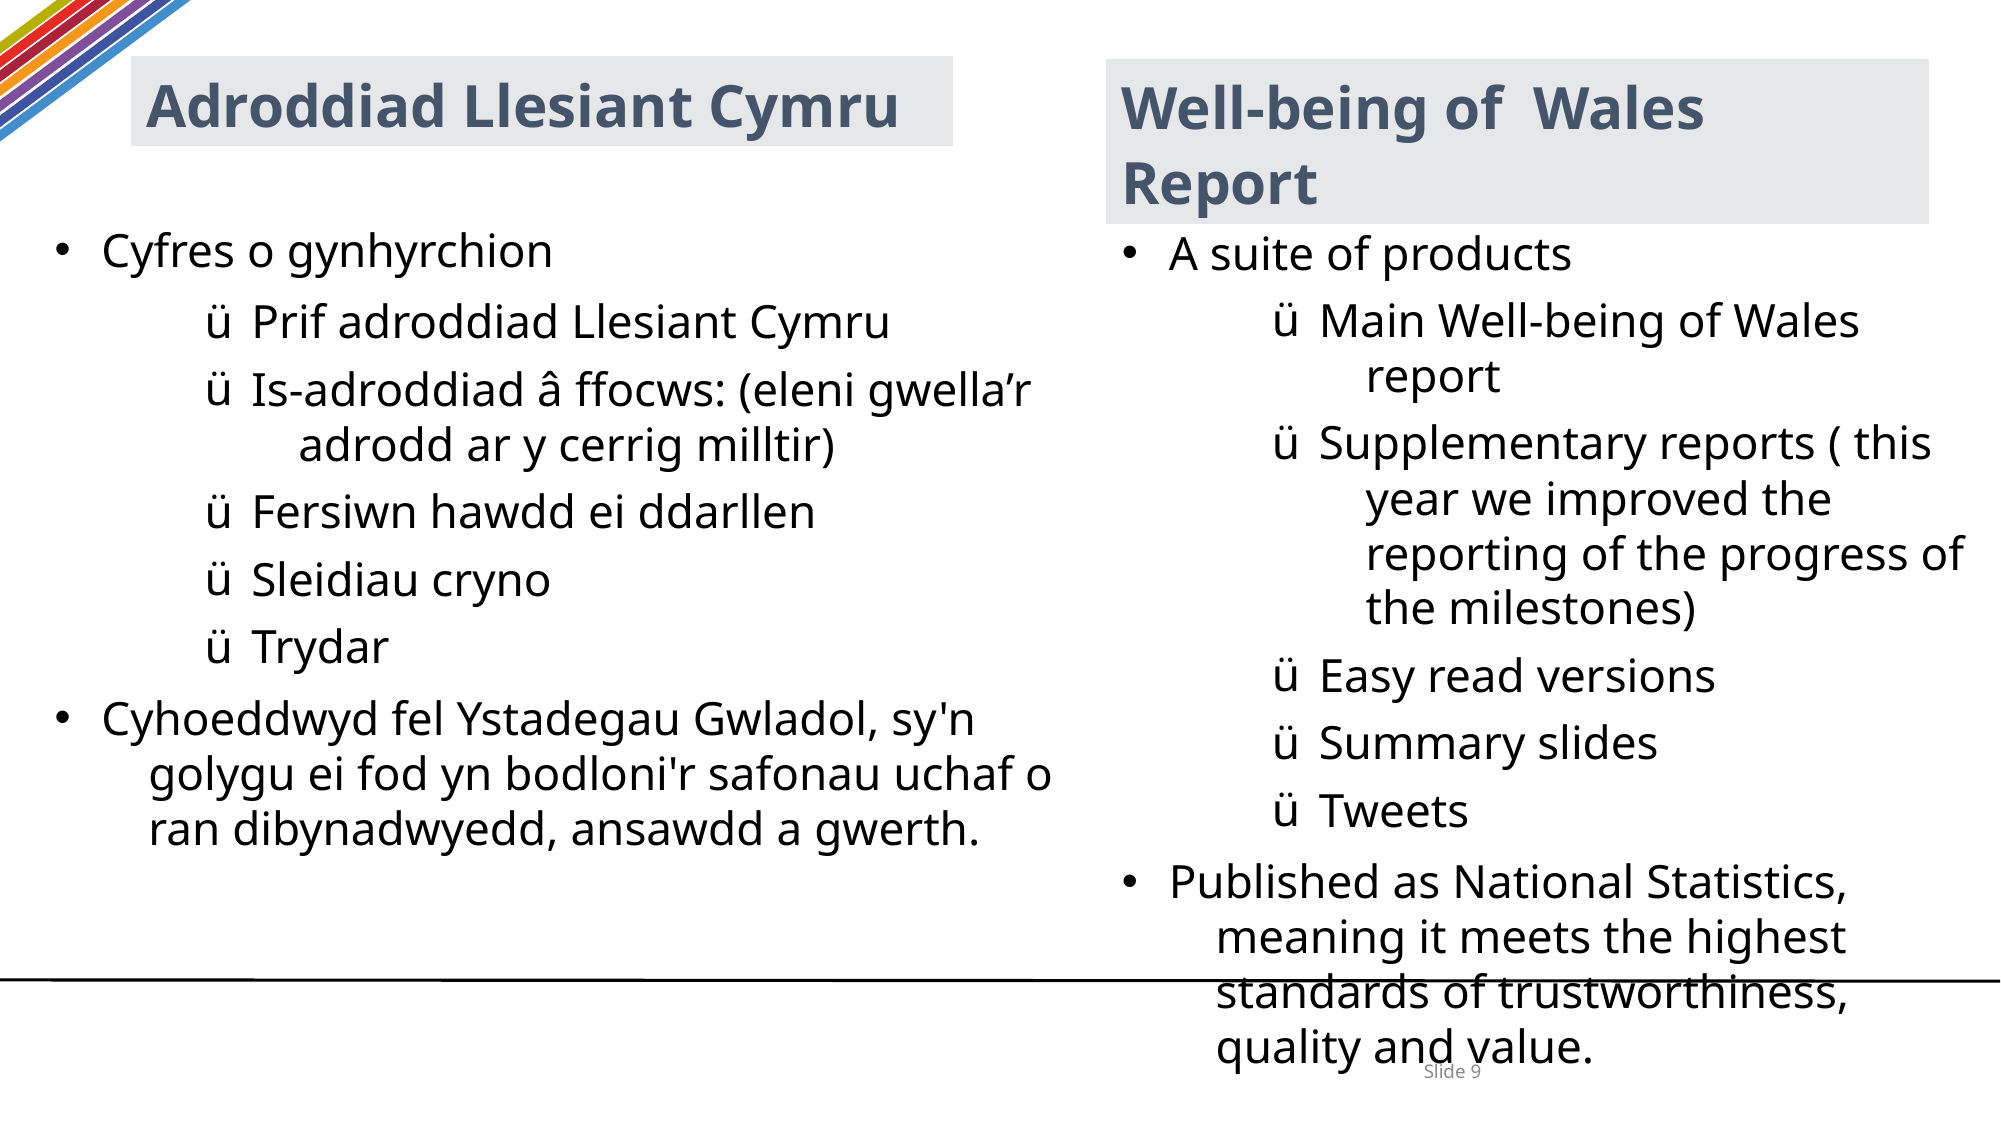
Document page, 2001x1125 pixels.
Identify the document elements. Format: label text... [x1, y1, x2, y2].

text_box Adroddiad Llesiant Cymru [131, 56, 953, 146]
text_box A suite of products Main Well-being of Wales report Supplementary reports ( this year we improved the reporting of the progress of the milestones) Easy read versions Summary slides Tweets Published as National Statistics, meaning it meets the highest standards of trustworthiness, quality and value. [1106, 216, 2000, 979]
text_box Well-being of Wales Report [1106, 59, 1929, 224]
text_box Cyfres o gynhyrchion Prif adroddiad Llesiant Cymru Is-adroddiad â ffocws: (eleni gwella’r adrodd ar y cerrig milltir) Fersiwn hawdd ei ddarllen Sleidiau cryno Trydar Cyhoeddwyd fel Ystadegau Gwladol, sy'n golygu ei fod yn bodloni'r safonau uchaf o ran dibynadwyedd, ansawdd a gwerth. [39, 213, 1076, 869]
